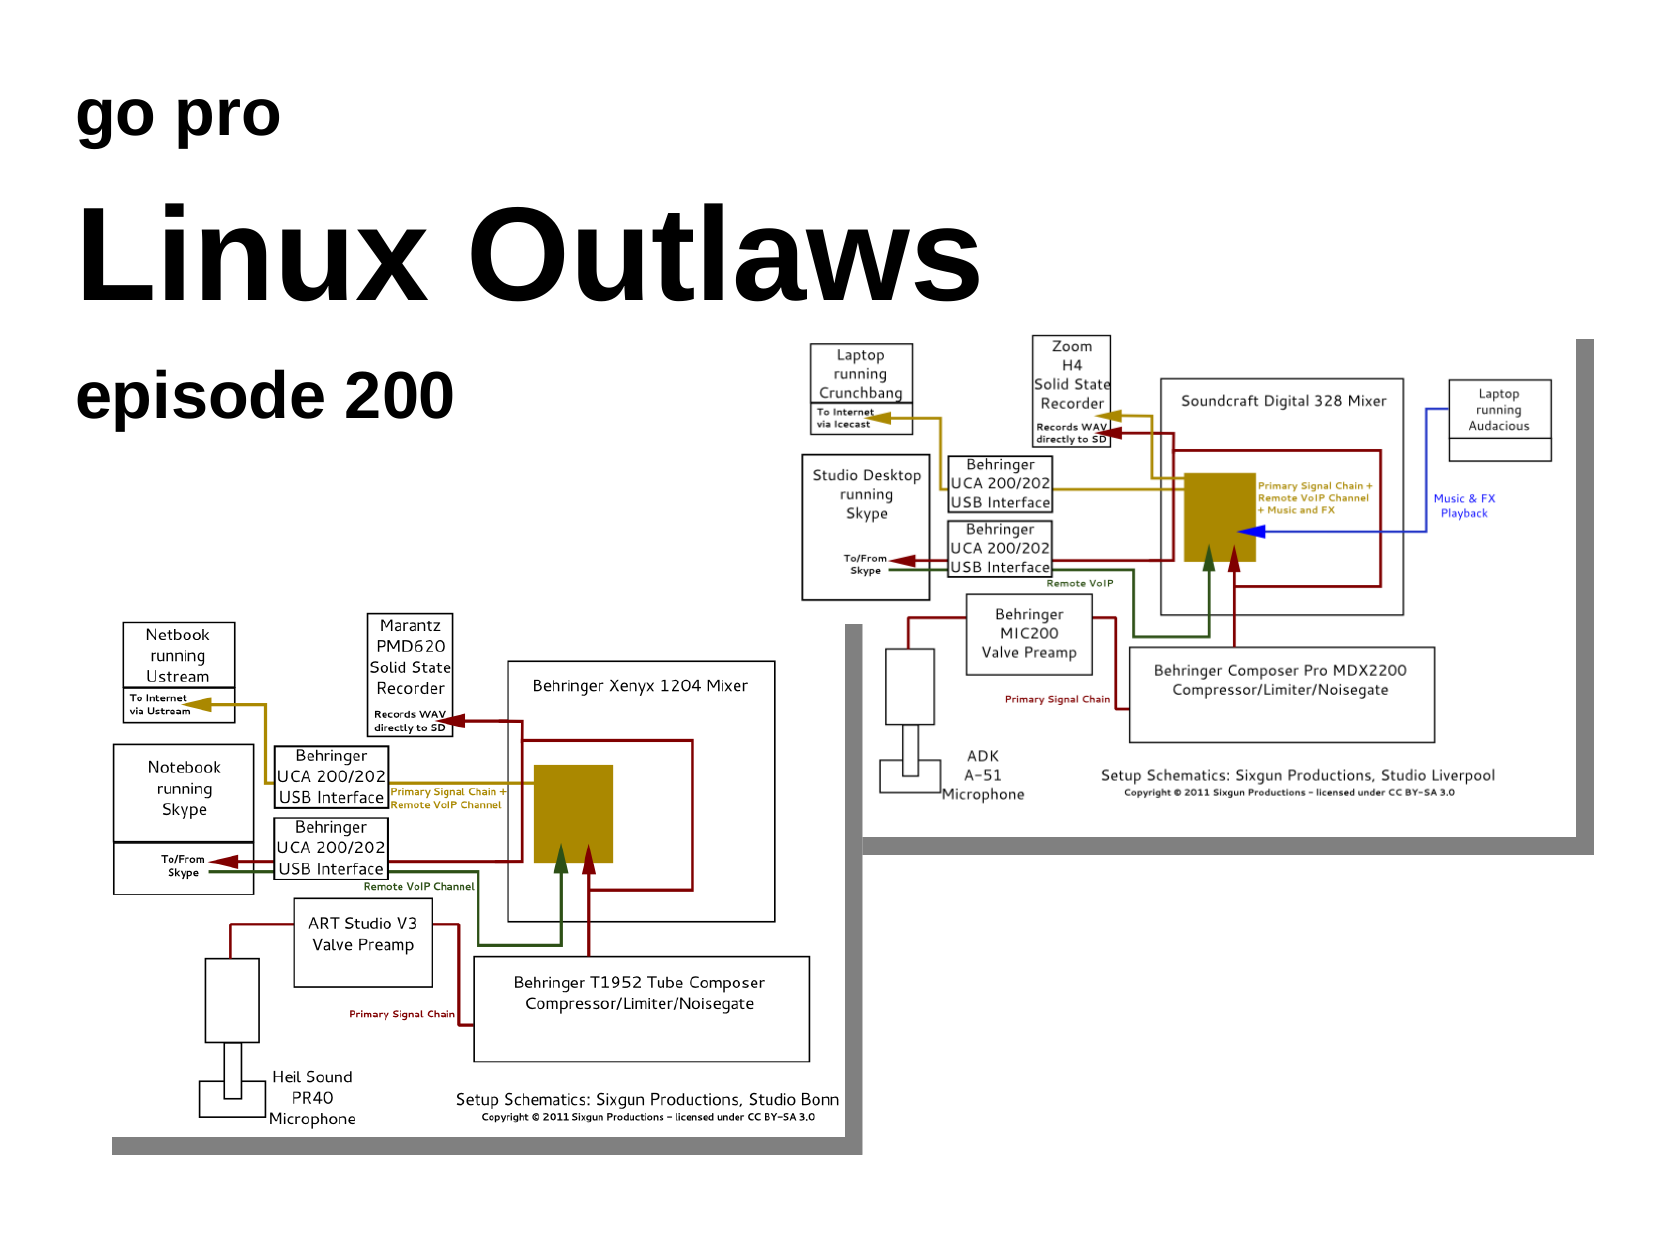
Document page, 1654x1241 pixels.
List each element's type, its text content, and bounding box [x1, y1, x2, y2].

list go pro Linux Outlaws episode 200 [75, 75, 1013, 537]
picture [94, 321, 1576, 1137]
